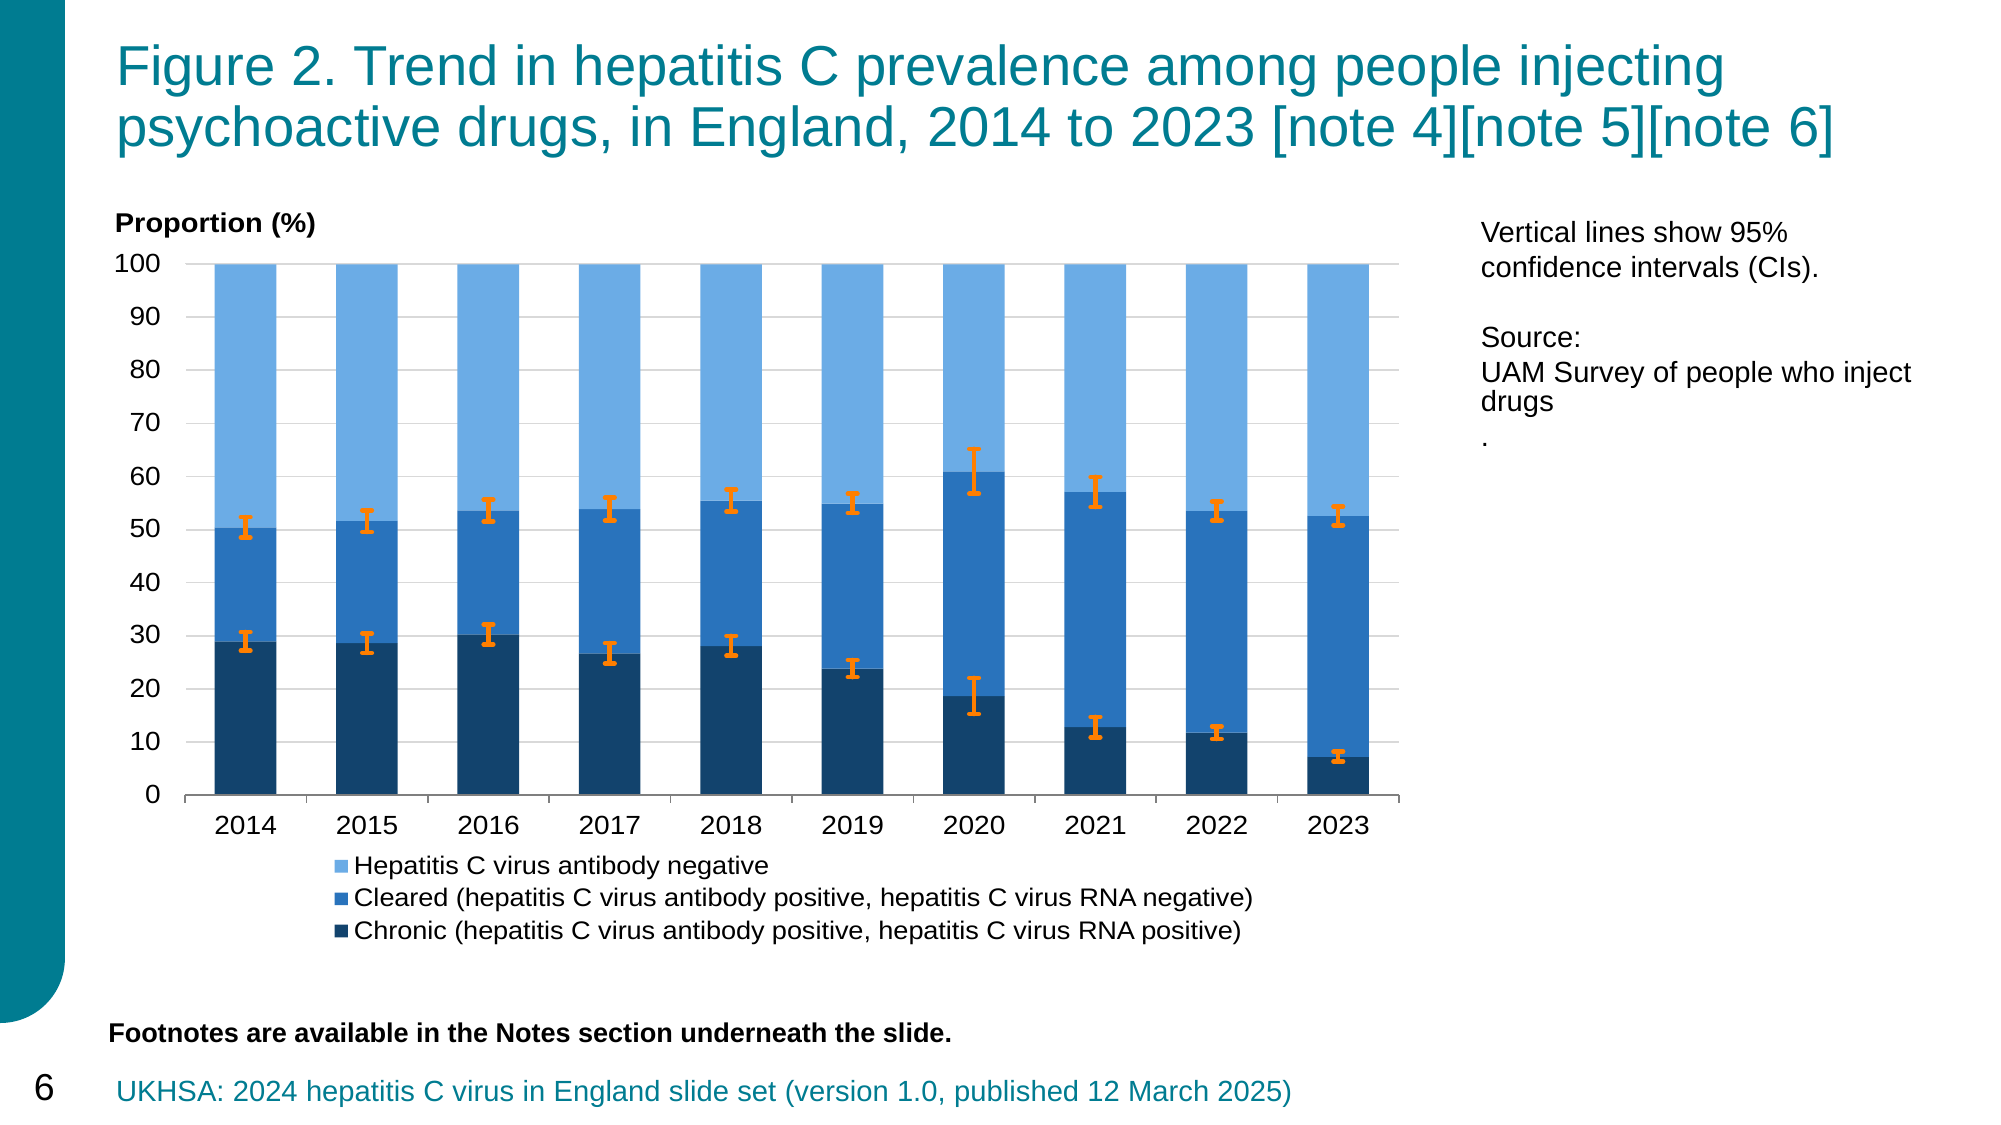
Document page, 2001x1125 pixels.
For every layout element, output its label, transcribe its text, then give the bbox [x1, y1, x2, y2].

picture [106, 203, 1432, 948]
text_box Vertical lines show 95% confidence intervals (CIs). Source: UAM Survey of people who inject drugs. [1465, 205, 1950, 398]
title Figure 2. Trend in hepatitis C prevalence among people injecting psychoactive drugs, in England, 2014 to 2023 [note 4][note 5][note 6] [101, 29, 1926, 145]
text_box [0, 1055, 94, 1116]
text_box Footnotes are available in the Notes section underneath the slide. [93, 1007, 989, 1056]
text_box UKHSA: 2024 hepatitis C virus in England slide set (version 1.0, published 12 March 2025) [101, 1059, 1743, 1120]
